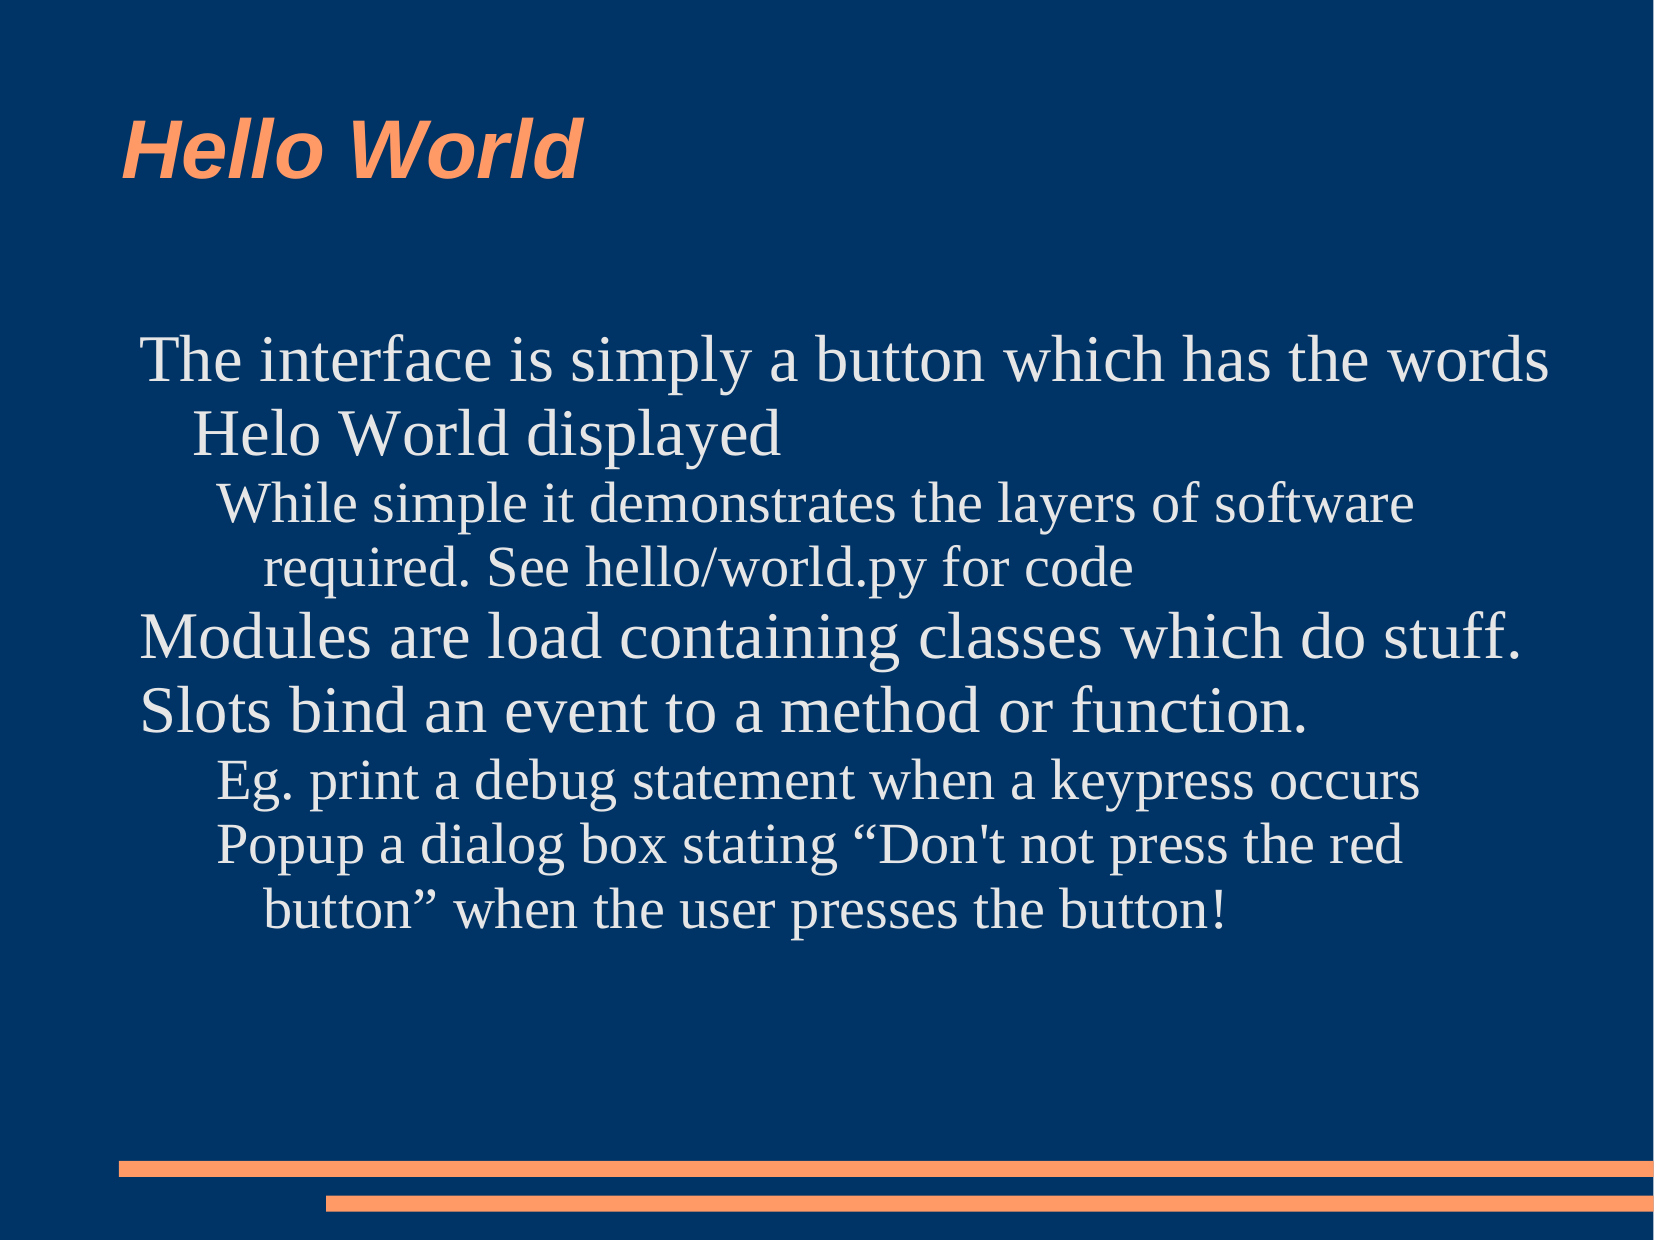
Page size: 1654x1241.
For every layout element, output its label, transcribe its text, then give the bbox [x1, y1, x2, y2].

list The interface is simply a button which has the words Helo World displayed While simple it demonstrates the layers of software required. See hello/world.py for code Modules are load containing classes which do stuff. Slots bind an event to a method or function. Eg. print a debug statement when a keypress occurs Popup a dialog box stating “Don't not press the red button” when the user presses the button! [121, 322, 1561, 1133]
title Hello World [121, 46, 1534, 254]
